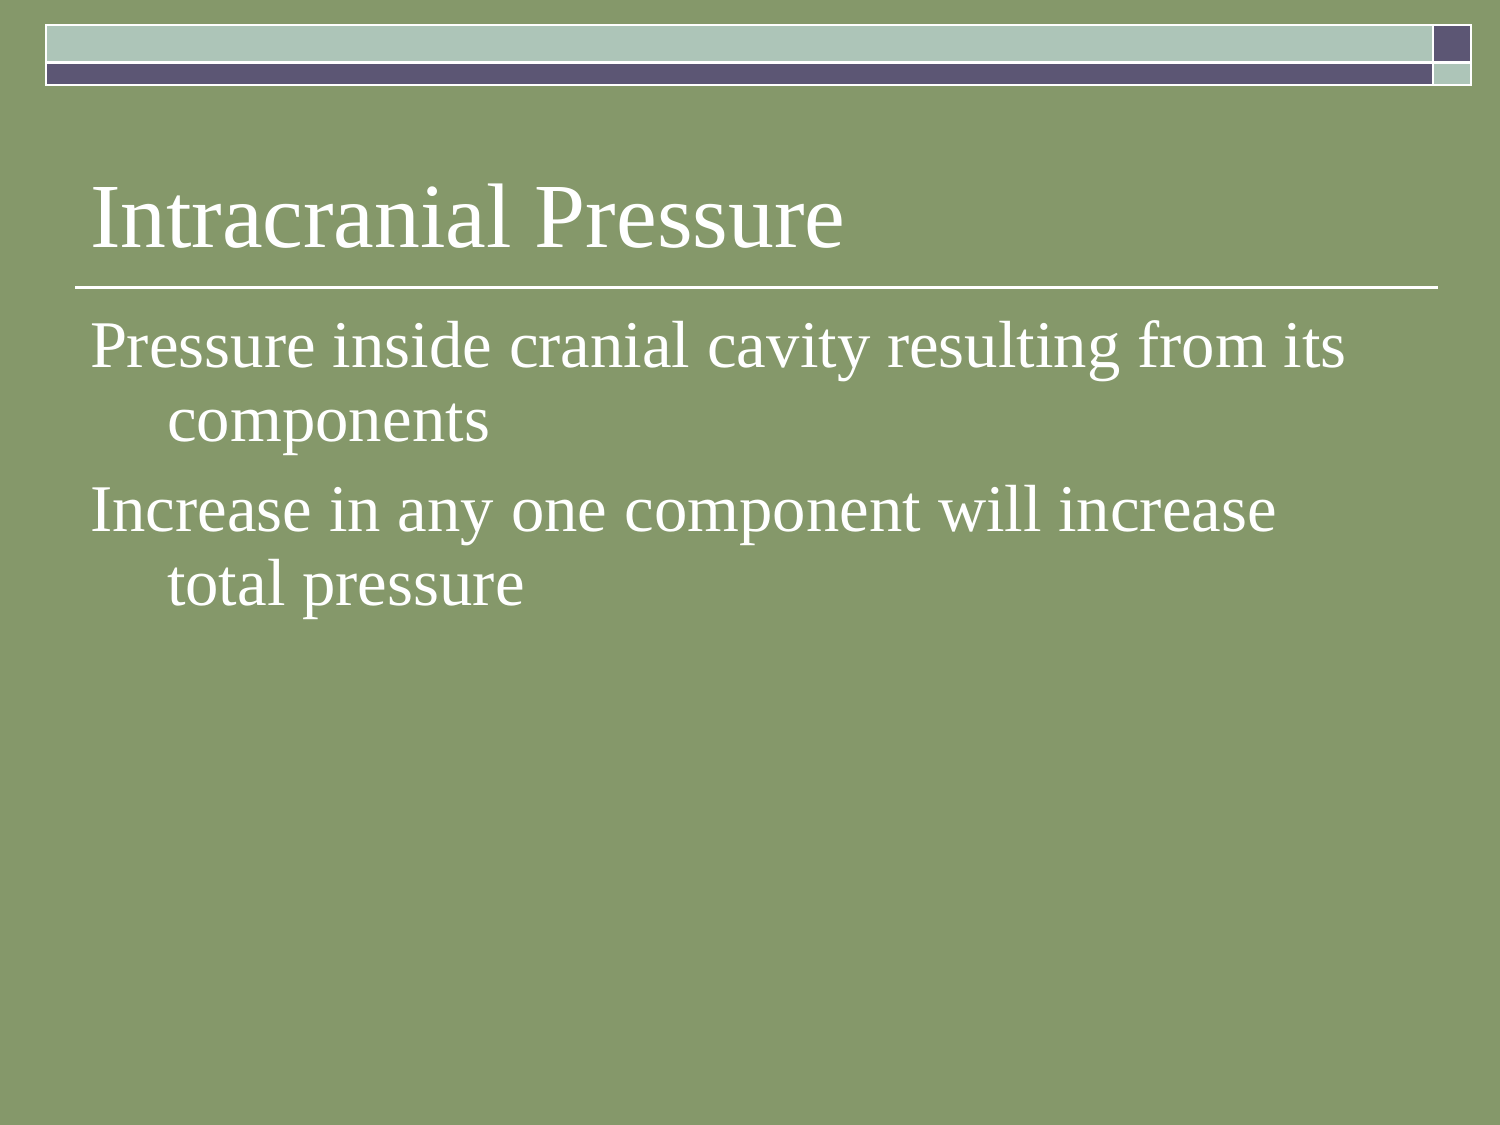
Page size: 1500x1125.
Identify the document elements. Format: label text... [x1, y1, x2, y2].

title Intracranial Pressure [75, 87, 1426, 275]
list Pressure inside cranial cavity resulting from its components Increase in any one component will increase total pressure [75, 299, 1426, 1006]
